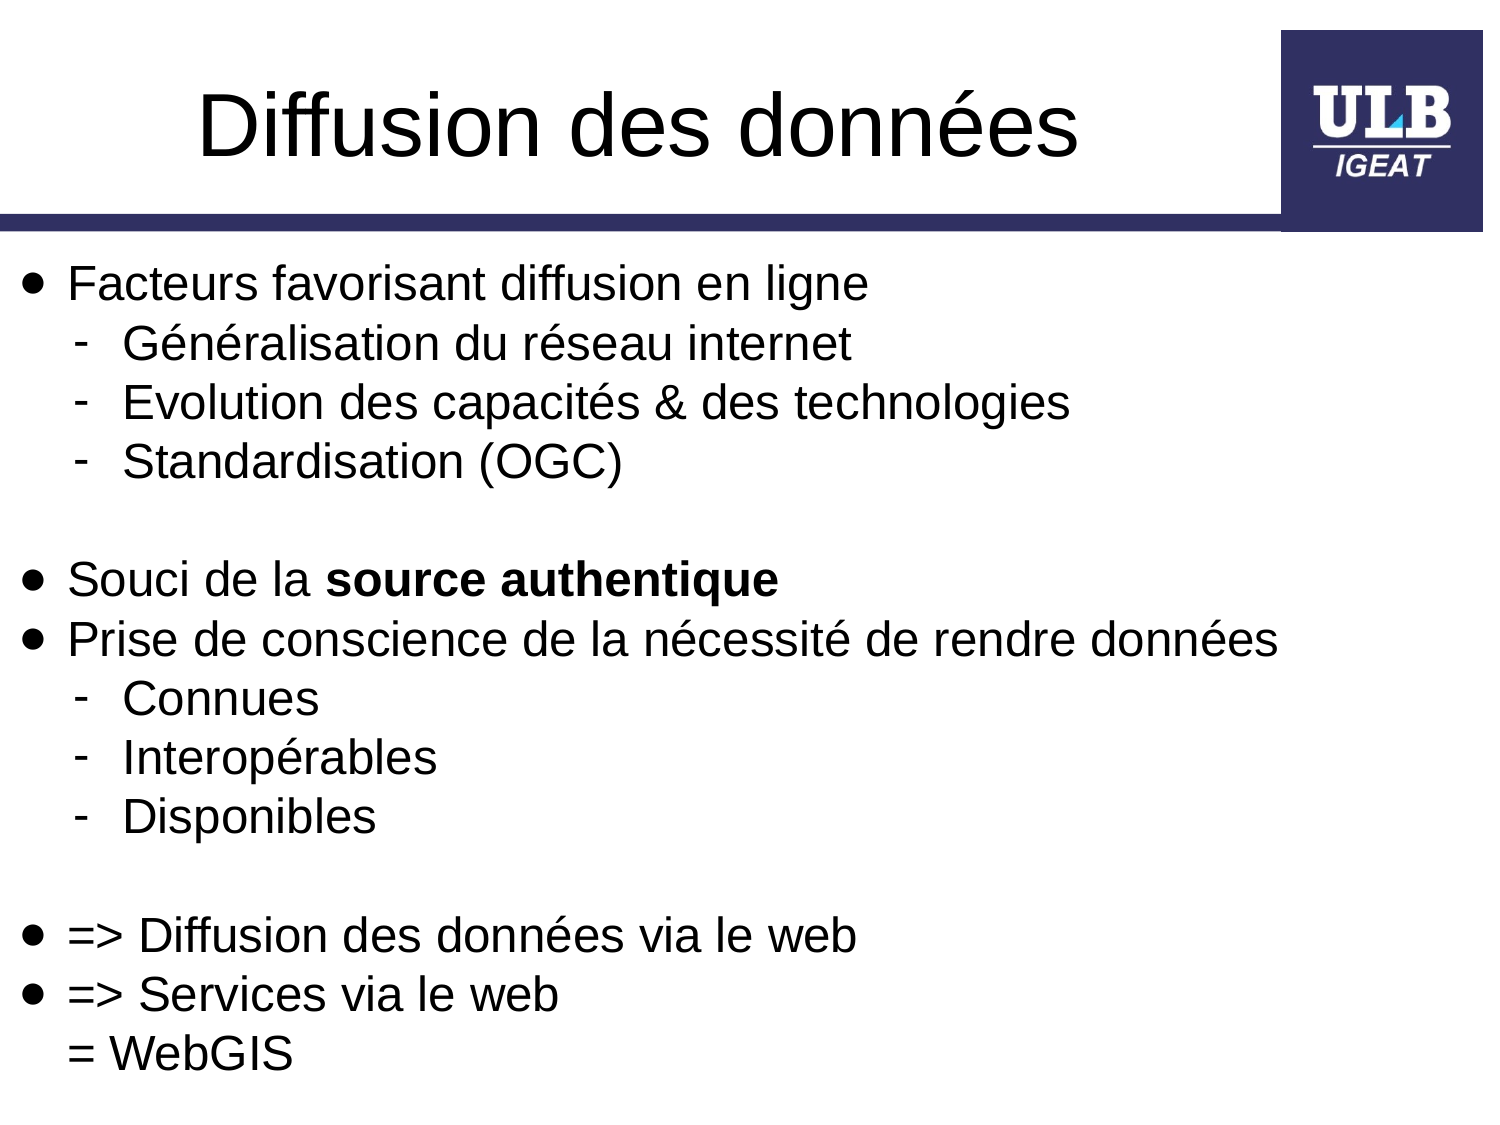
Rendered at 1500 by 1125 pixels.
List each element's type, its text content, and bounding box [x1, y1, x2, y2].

text_box Diffusion des données [0, 49, 1278, 192]
text_box Facteurs favorisant diffusion en ligne Généralisation du réseau internet Evolution des capacités & des technologies Standardisation (OGC) Souci de la source authentique Prise de conscience de la nécessité de rendre données Connues Interopérables Disponibles => Diffusion des données via le web => Services via le web = WebGIS [11, 251, 1487, 1088]
picture [1281, 30, 1483, 232]
